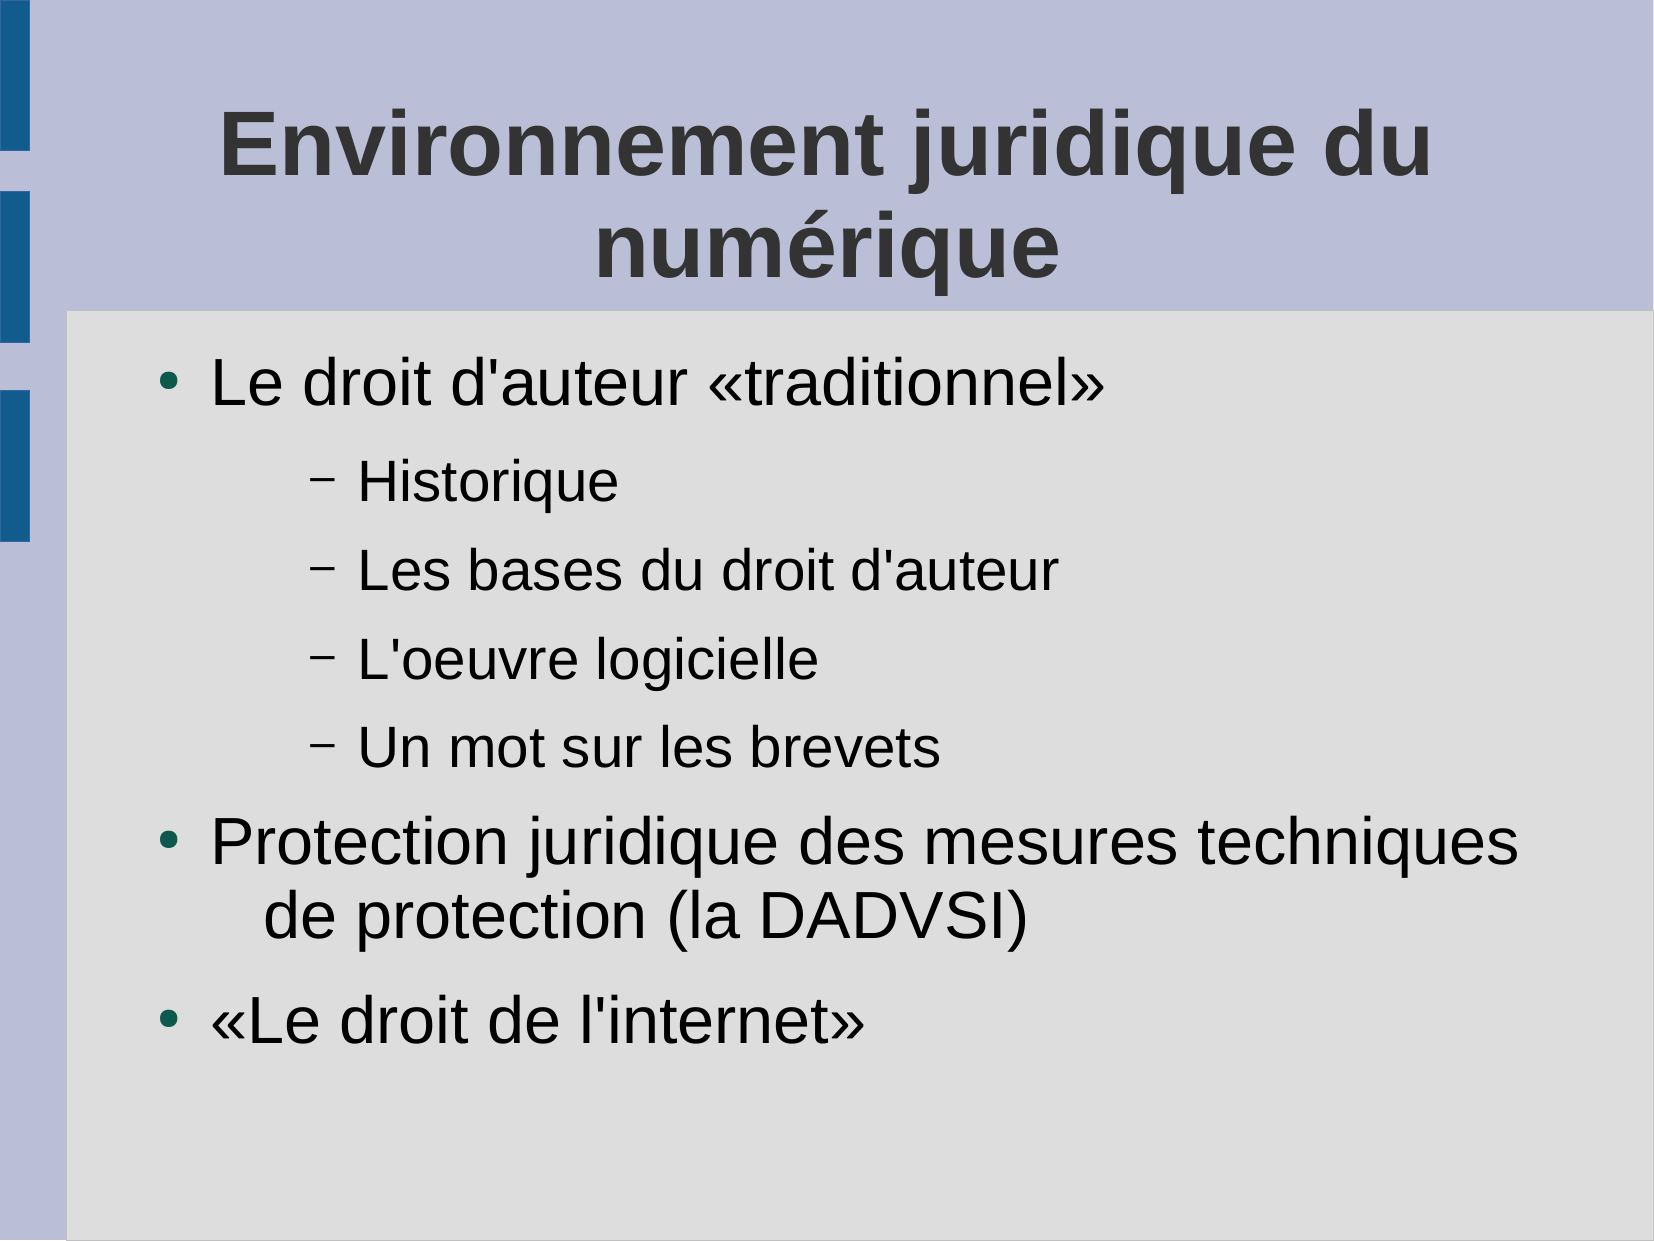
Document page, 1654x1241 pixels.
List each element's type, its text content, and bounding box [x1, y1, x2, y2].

list Le droit d'auteur «traditionnel» Historique Les bases du droit d'auteur L'oeuvre logicielle Un mot sur les brevets Protection juridique des mesures techniques de protection (la DADVSI) «Le droit de l'internet» [121, 344, 1534, 1127]
title Environnement juridique du numérique [121, 91, 1534, 299]
